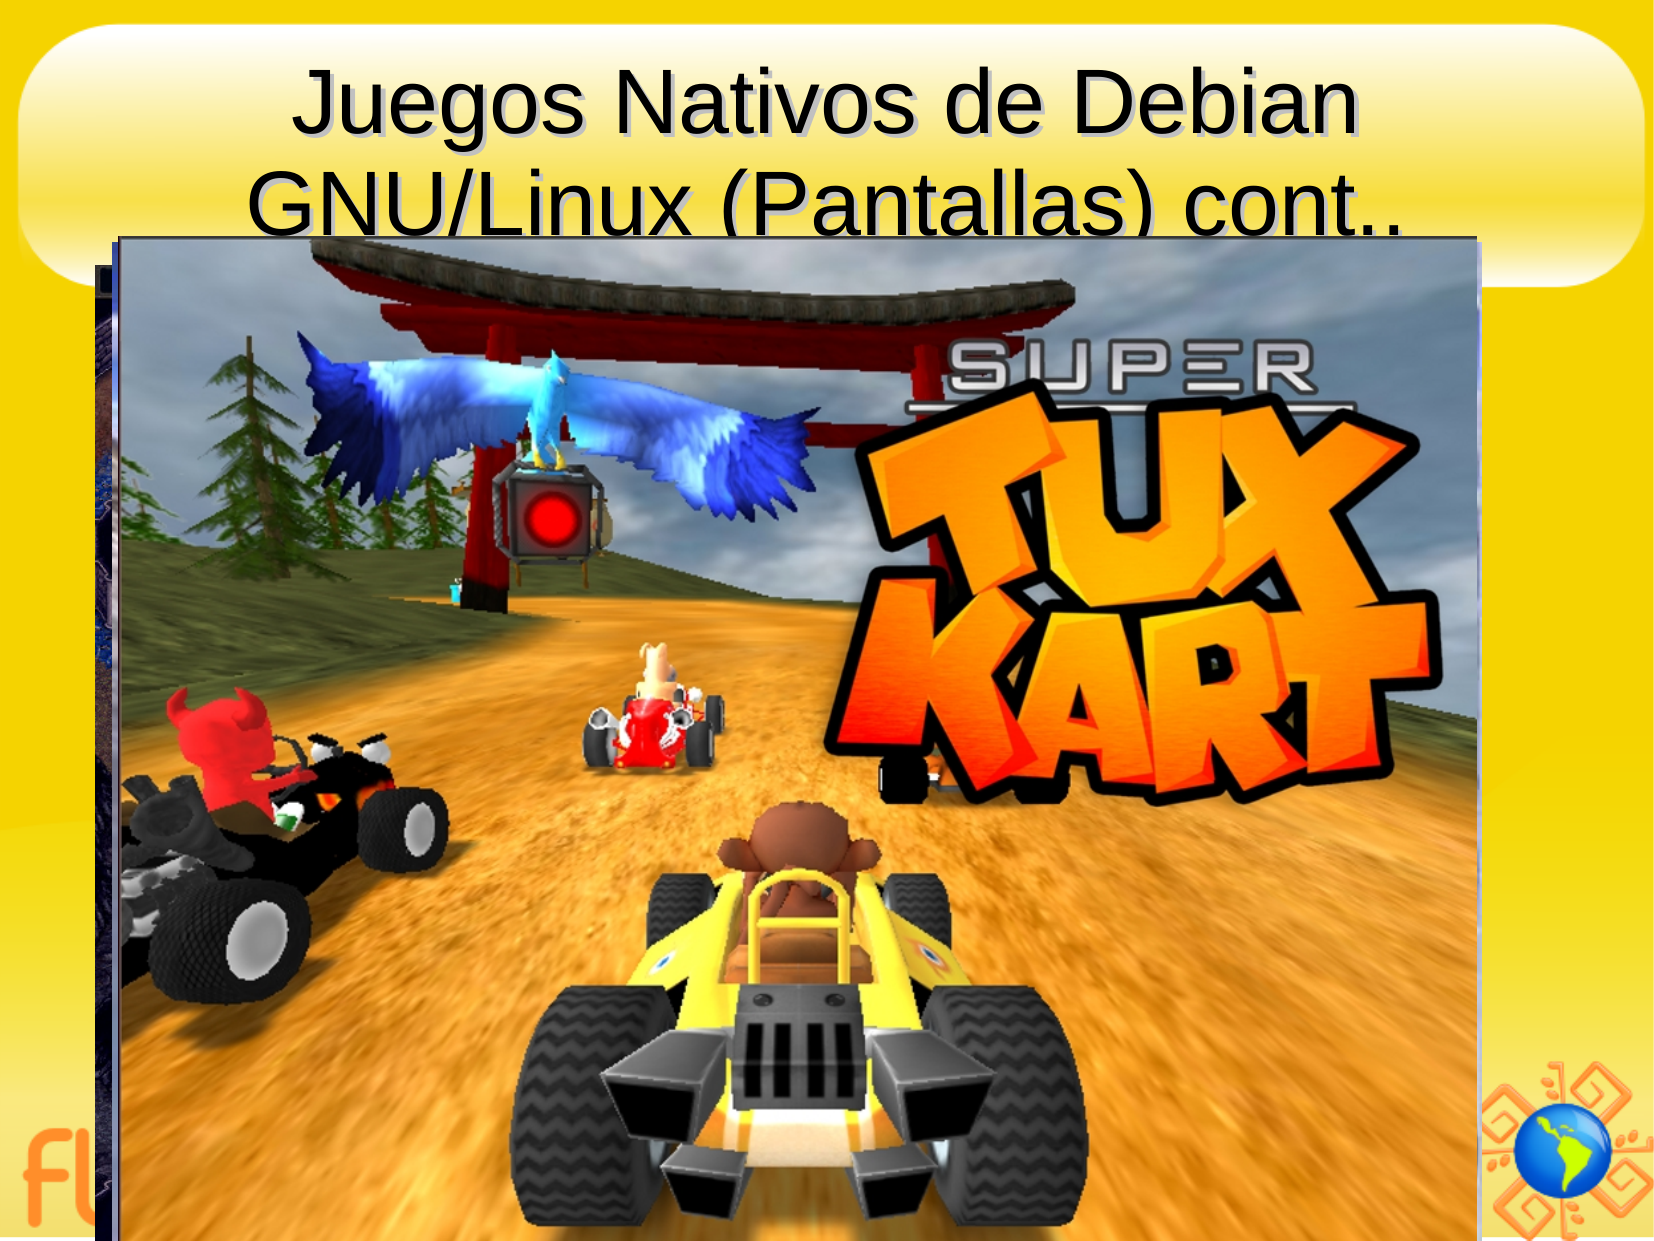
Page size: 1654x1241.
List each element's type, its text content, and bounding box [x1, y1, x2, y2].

title Juegos Nativos de Debian GNU/Linux (Pantallas) cont.. [82, 49, 1571, 257]
picture [0, 0, 1654, 1241]
